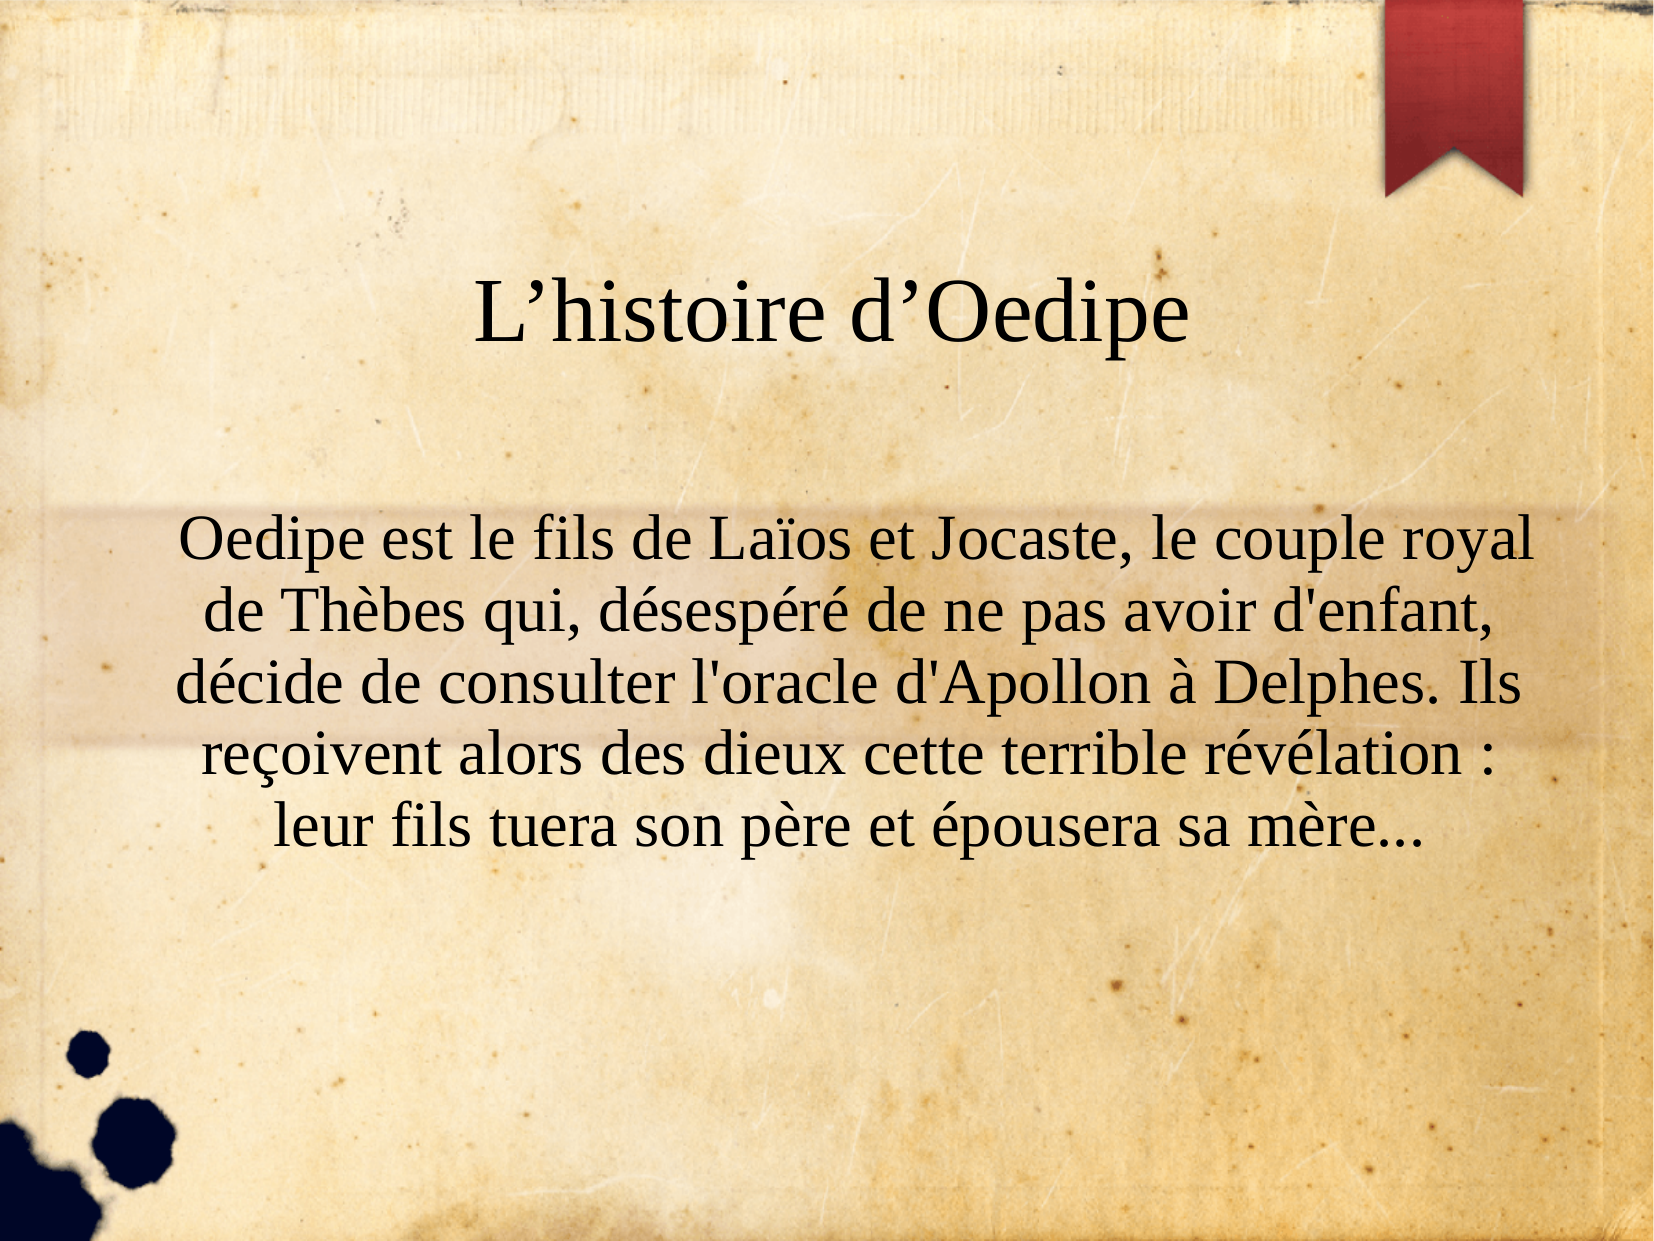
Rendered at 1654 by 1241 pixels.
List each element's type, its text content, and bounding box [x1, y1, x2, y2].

list Oedipe est le fils de Laïos et Jocaste, le couple royal de Thèbes qui, désespéré de ne pas avoir d'enfant, décide de consulter l'oracle d'Apollon à Delphes. Ils reçoivent alors des dieux cette terrible révélation : leur fils tuera son père et épousera sa mère... [88, 501, 1544, 928]
title L’histoire d’Oedipe [88, 206, 1577, 414]
picture [0, 0, 1654, 1241]
